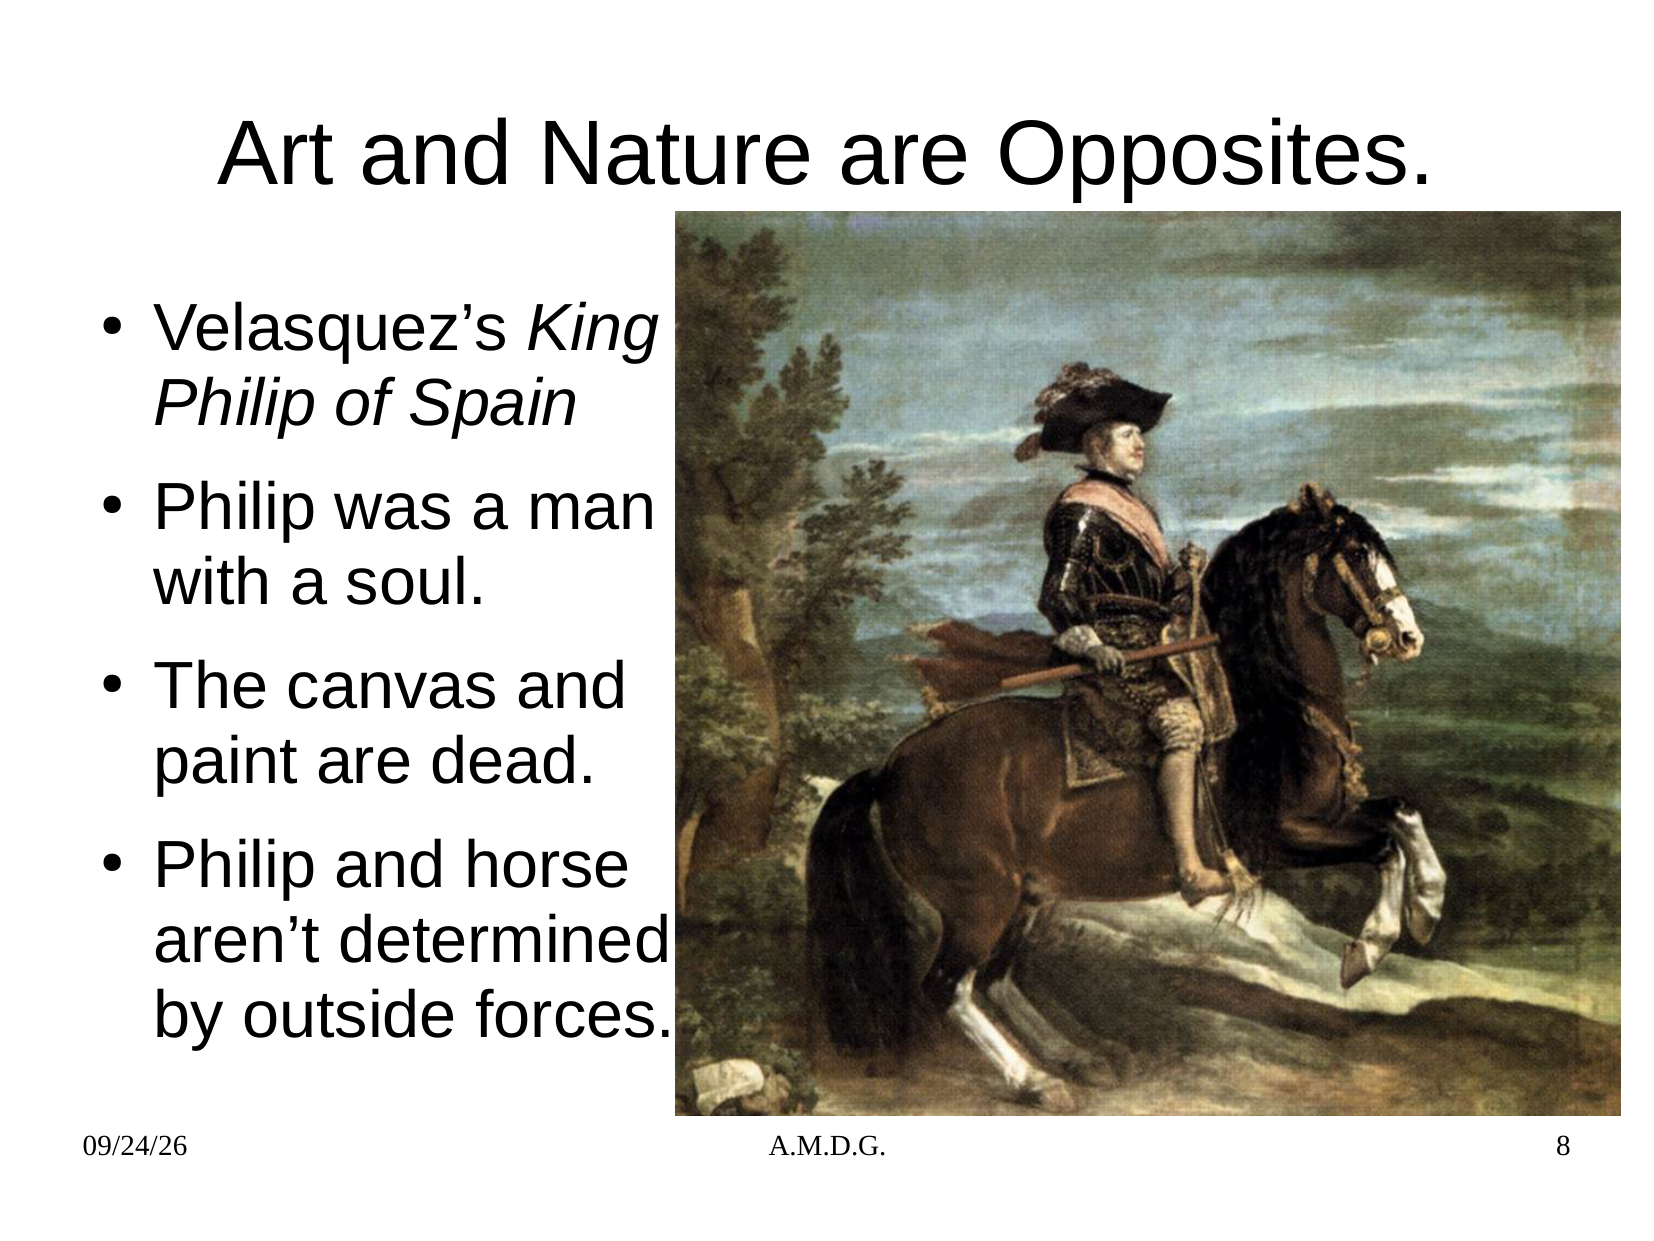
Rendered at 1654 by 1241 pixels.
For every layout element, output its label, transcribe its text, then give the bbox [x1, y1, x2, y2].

title Art and Nature are Opposites. [82, 49, 1571, 257]
list Velasquez’s King Philip of Spain Philip was a man with a soul. The canvas and paint are dead. Philip and horse aren’t determined by outside forces. [82, 290, 675, 1109]
picture [675, 211, 1621, 1116]
